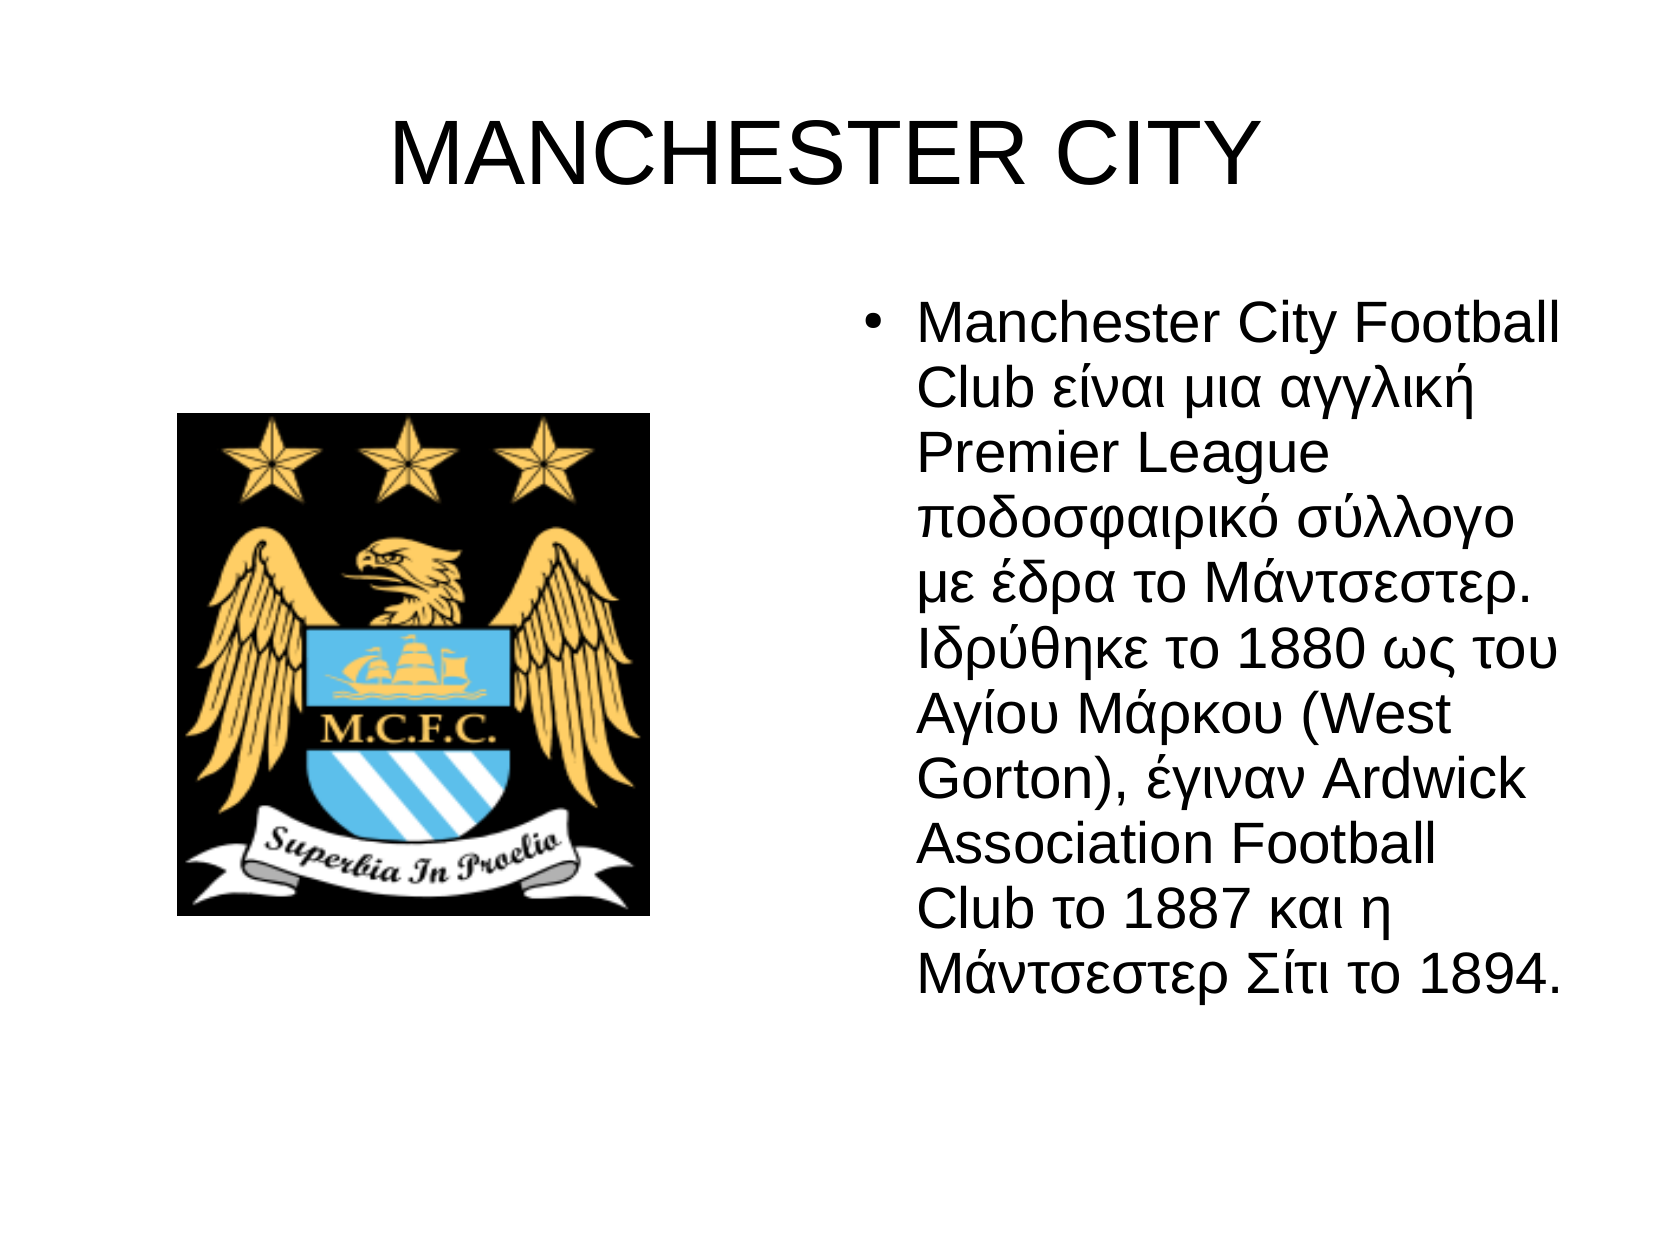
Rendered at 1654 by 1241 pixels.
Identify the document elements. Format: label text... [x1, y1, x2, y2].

title MANCHESTER CITY [82, 56, 1571, 250]
picture [177, 413, 650, 916]
chart [82, 290, 809, 1109]
list Manchester City Football Club είναι μια αγγλική Premier League ποδοσφαιρικό σύλλογο με έδρα το Μάντσεστερ. Ιδρύθηκε το 1880 ως του Αγίου Μάρκου (West Gorton), έγιναν Ardwick Association Football Club το 1887 και η Μάντσεστερ Σίτι το 1894. [845, 290, 1572, 1094]
